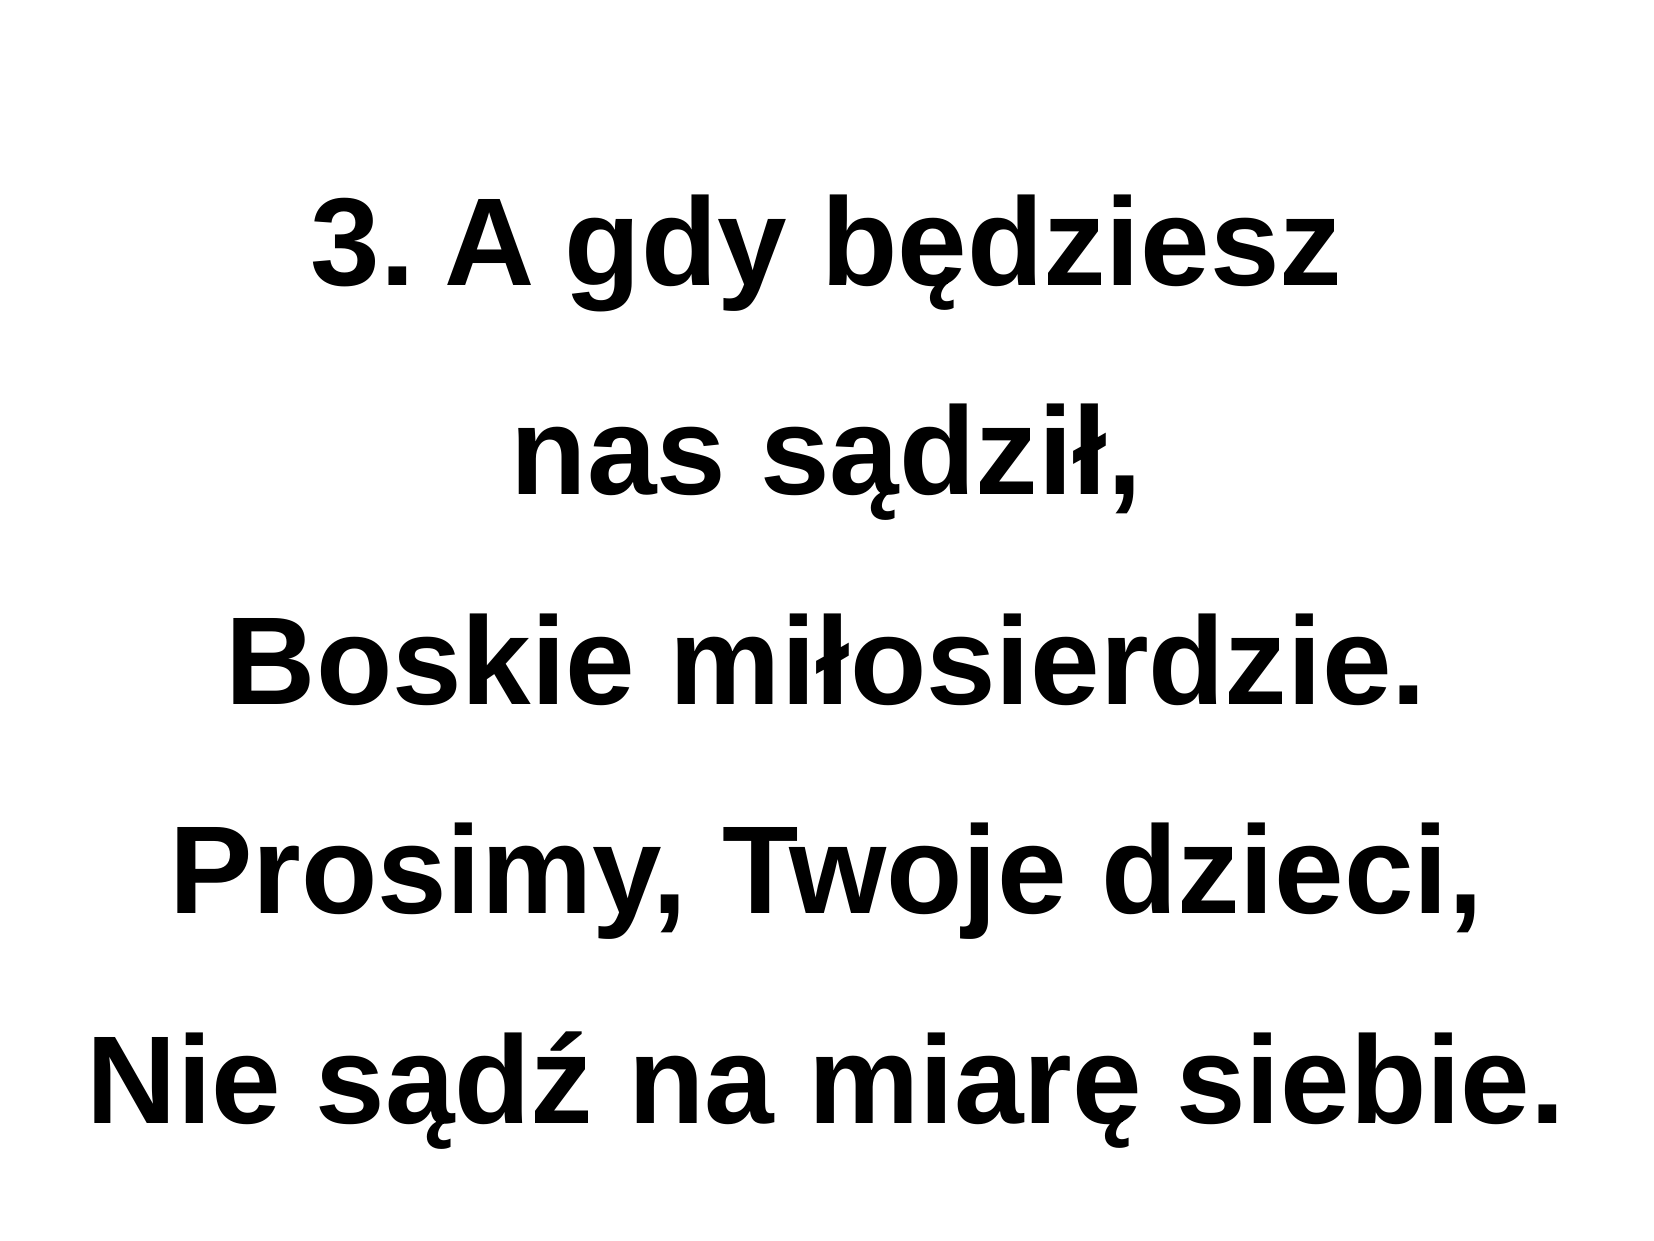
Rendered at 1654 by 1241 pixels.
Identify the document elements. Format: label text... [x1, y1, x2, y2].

subtitle 3. A gdy będziesz nas sądził, Boskie miłosierdzie. Prosimy, Twoje dzieci, Nie sądź na miarę siebie. [0, 11, 1654, 1241]
